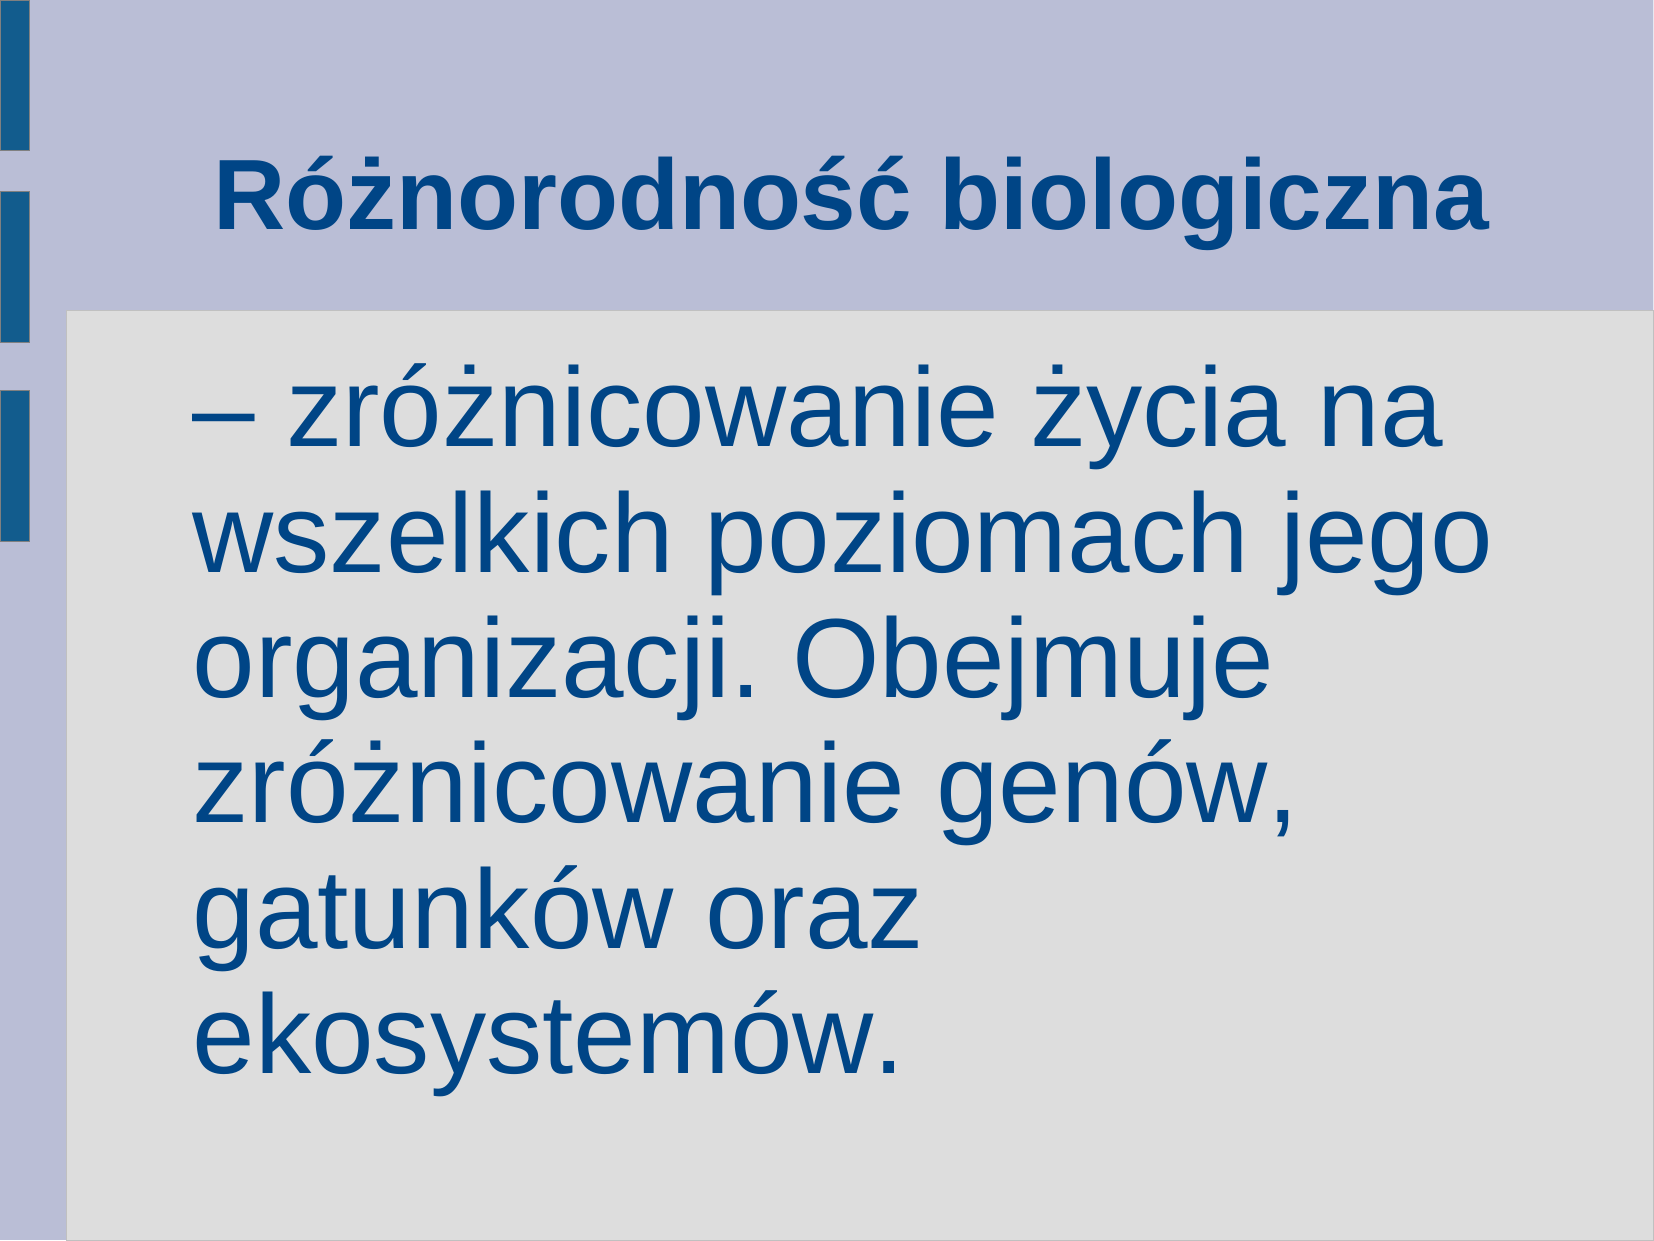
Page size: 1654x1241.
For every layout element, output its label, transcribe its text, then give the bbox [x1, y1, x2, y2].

list – zróżnicowanie życia na wszelkich poziomach jego organizacji. Obejmuje zróżnicowanie genów, gatunków oraz ekosystemów. [121, 344, 1534, 1127]
title Różnorodność biologiczna [121, 91, 1534, 299]
